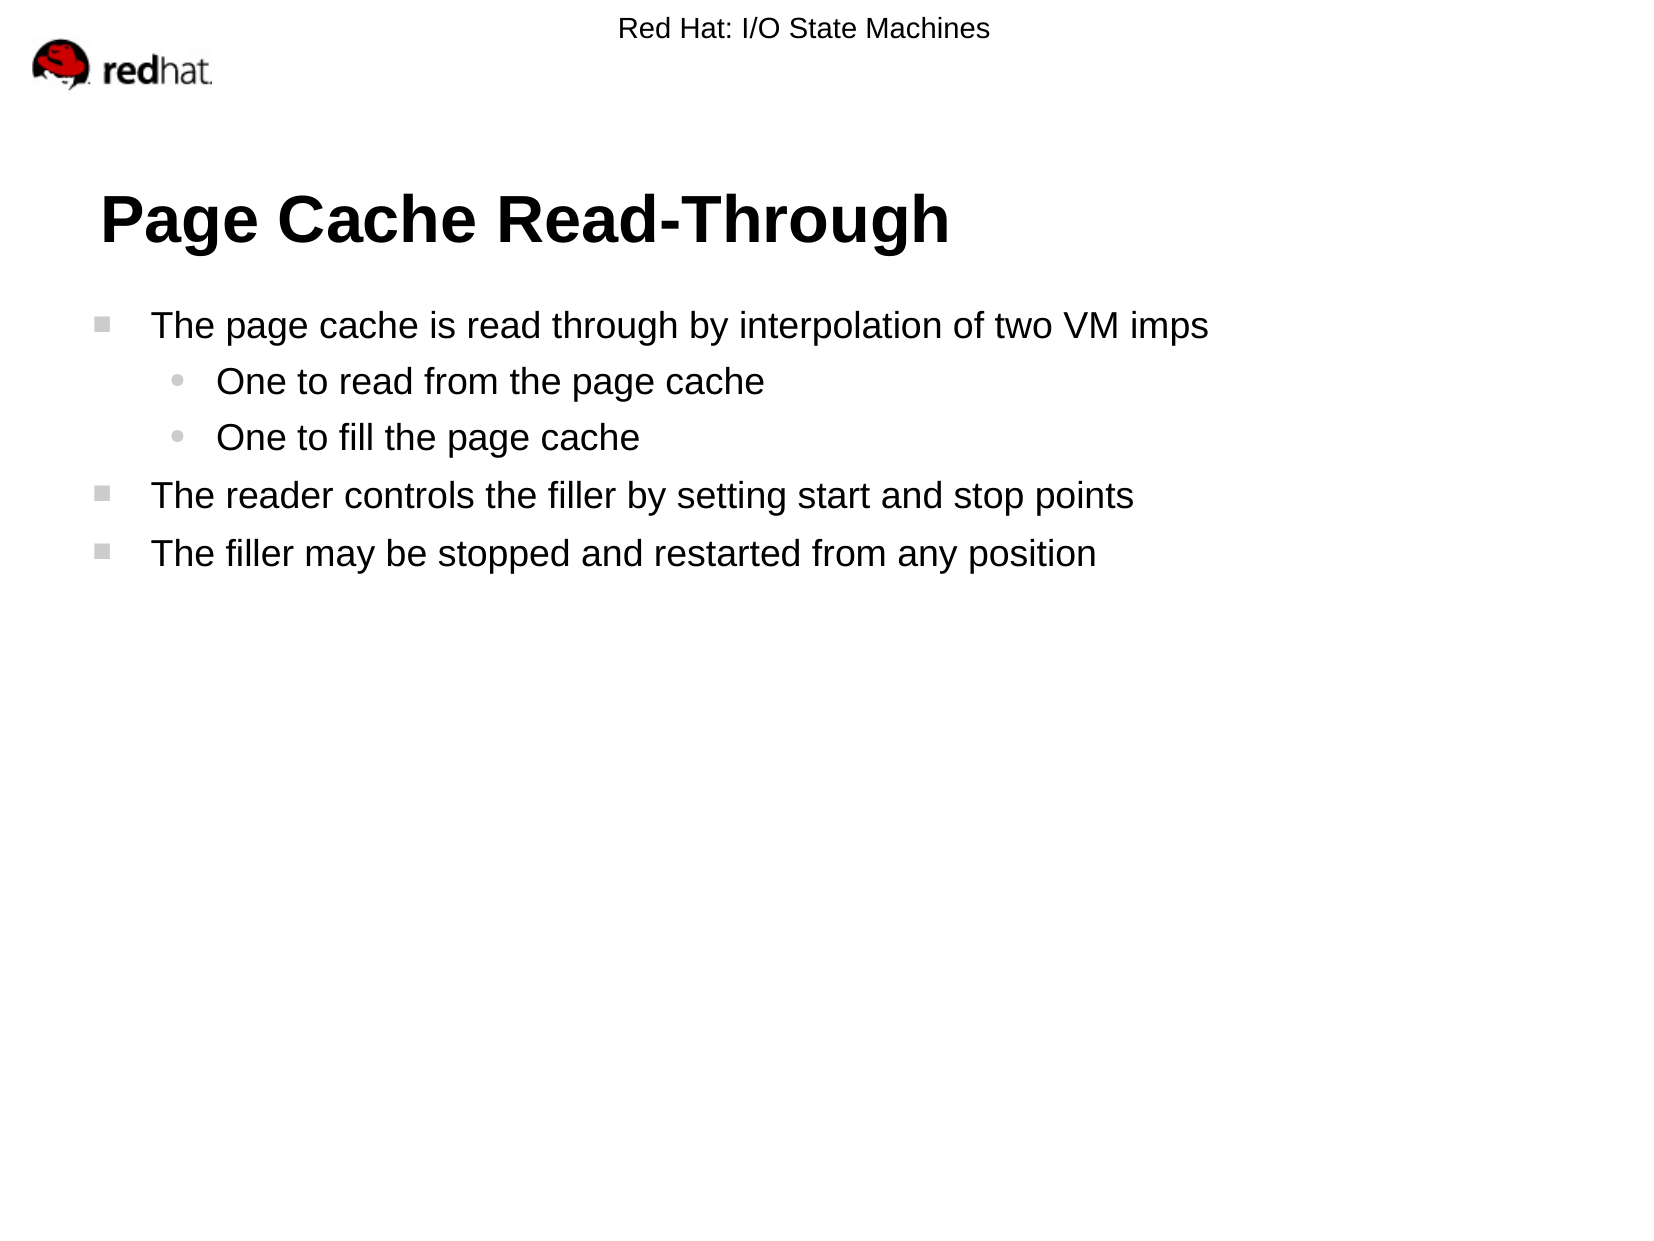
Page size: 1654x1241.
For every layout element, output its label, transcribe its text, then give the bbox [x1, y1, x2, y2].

list The page cache is read through by interpolation of two VM imps One to read from the page cache One to fill the page cache The reader controls the filler by setting start and stop points The filler may be stopped and restarted from any position [94, 304, 1500, 1174]
title Page Cache Read-Through [100, 164, 1506, 275]
picture [31, 37, 212, 98]
